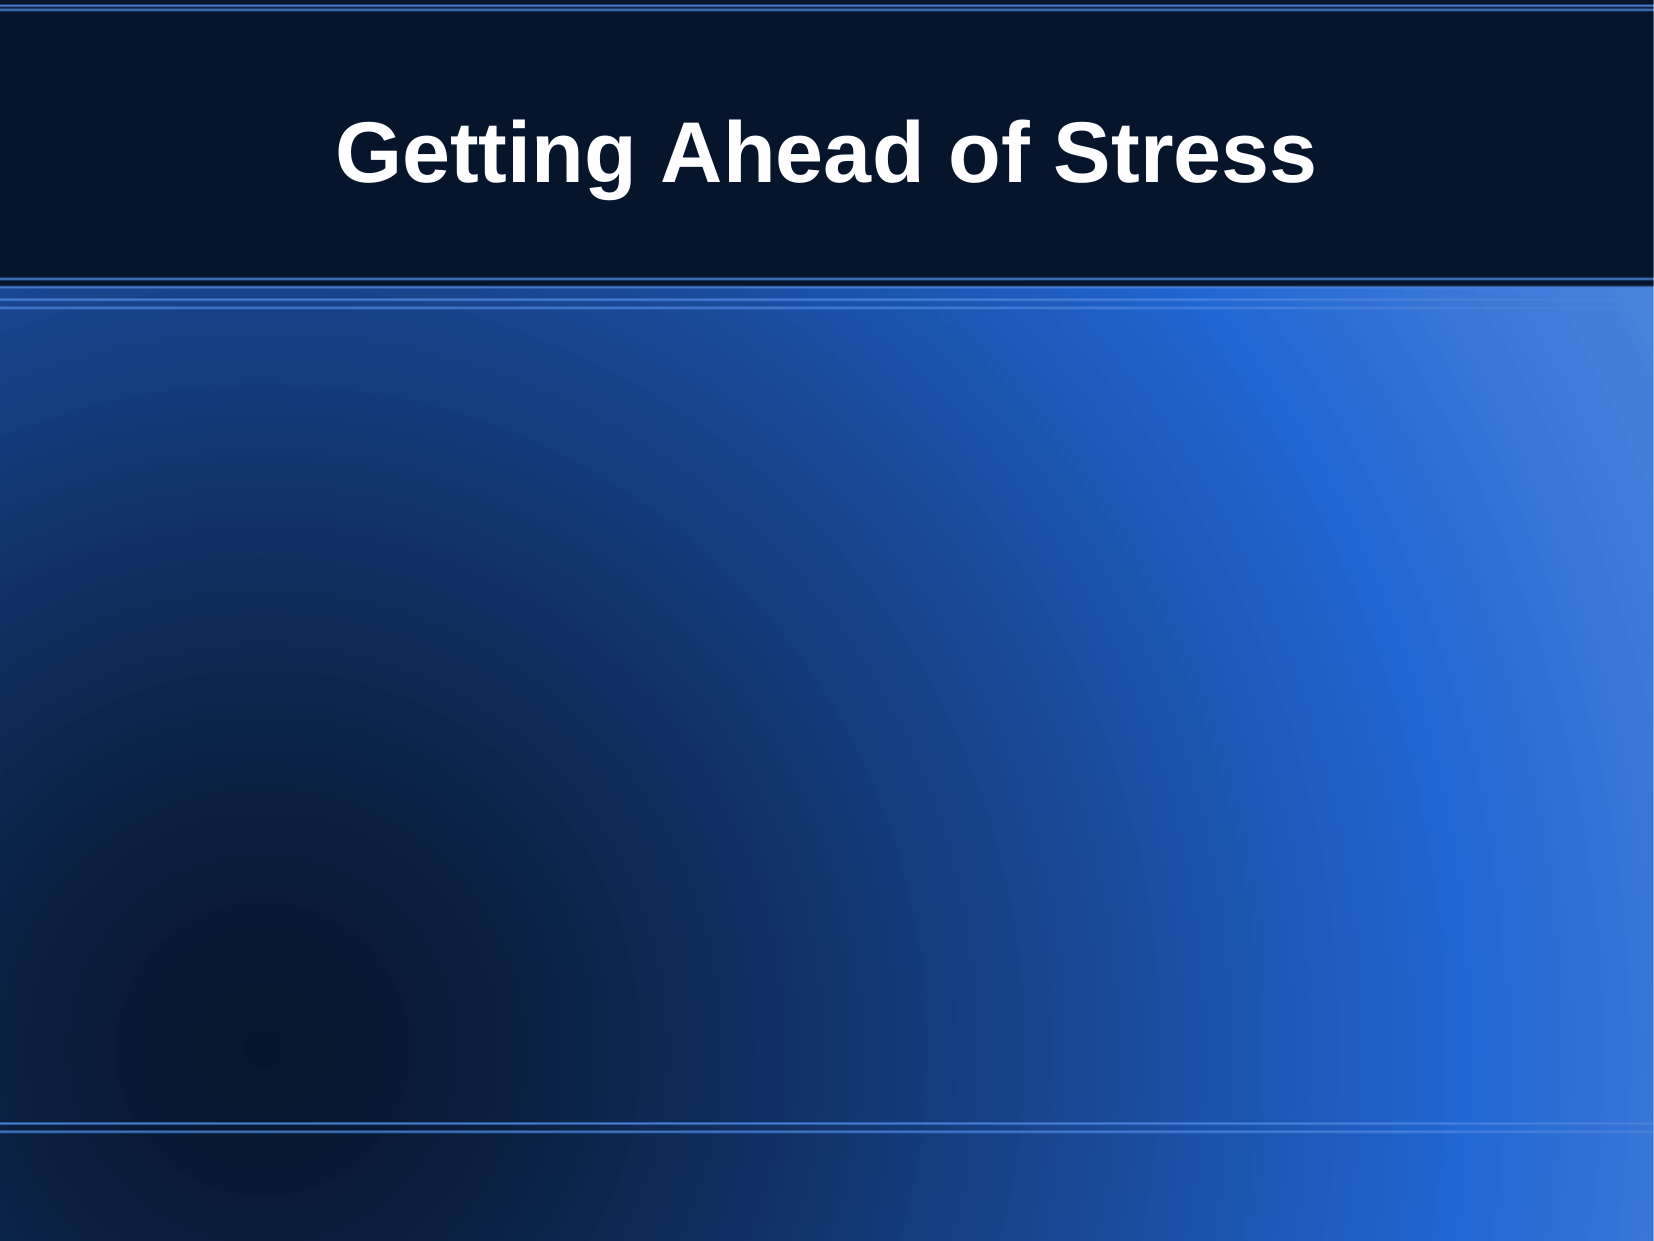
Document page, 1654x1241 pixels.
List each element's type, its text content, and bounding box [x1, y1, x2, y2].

picture [0, 0, 1654, 1241]
title Getting Ahead of Stress [82, 49, 1571, 257]
